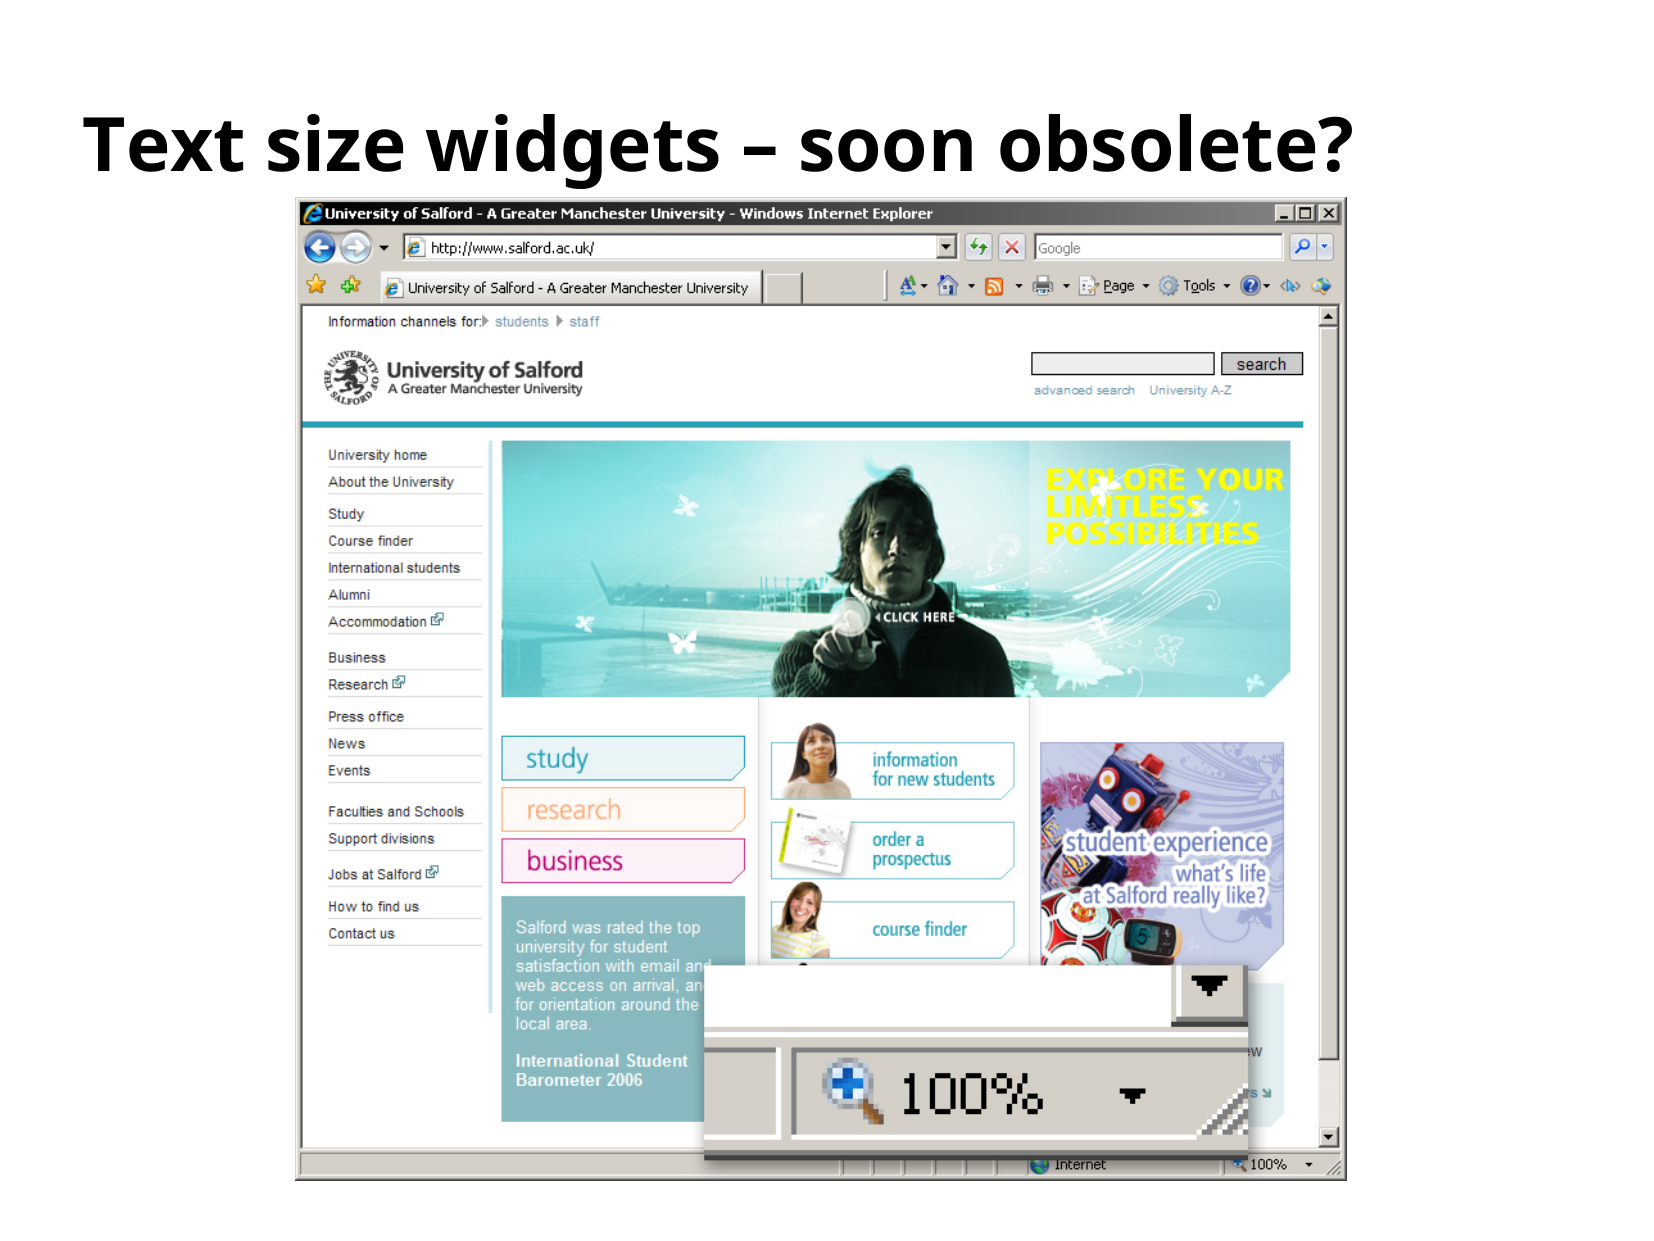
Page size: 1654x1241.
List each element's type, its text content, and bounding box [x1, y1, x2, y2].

title Text size widgets – soon obsolete? [82, 86, 1571, 200]
picture [295, 197, 1347, 1181]
